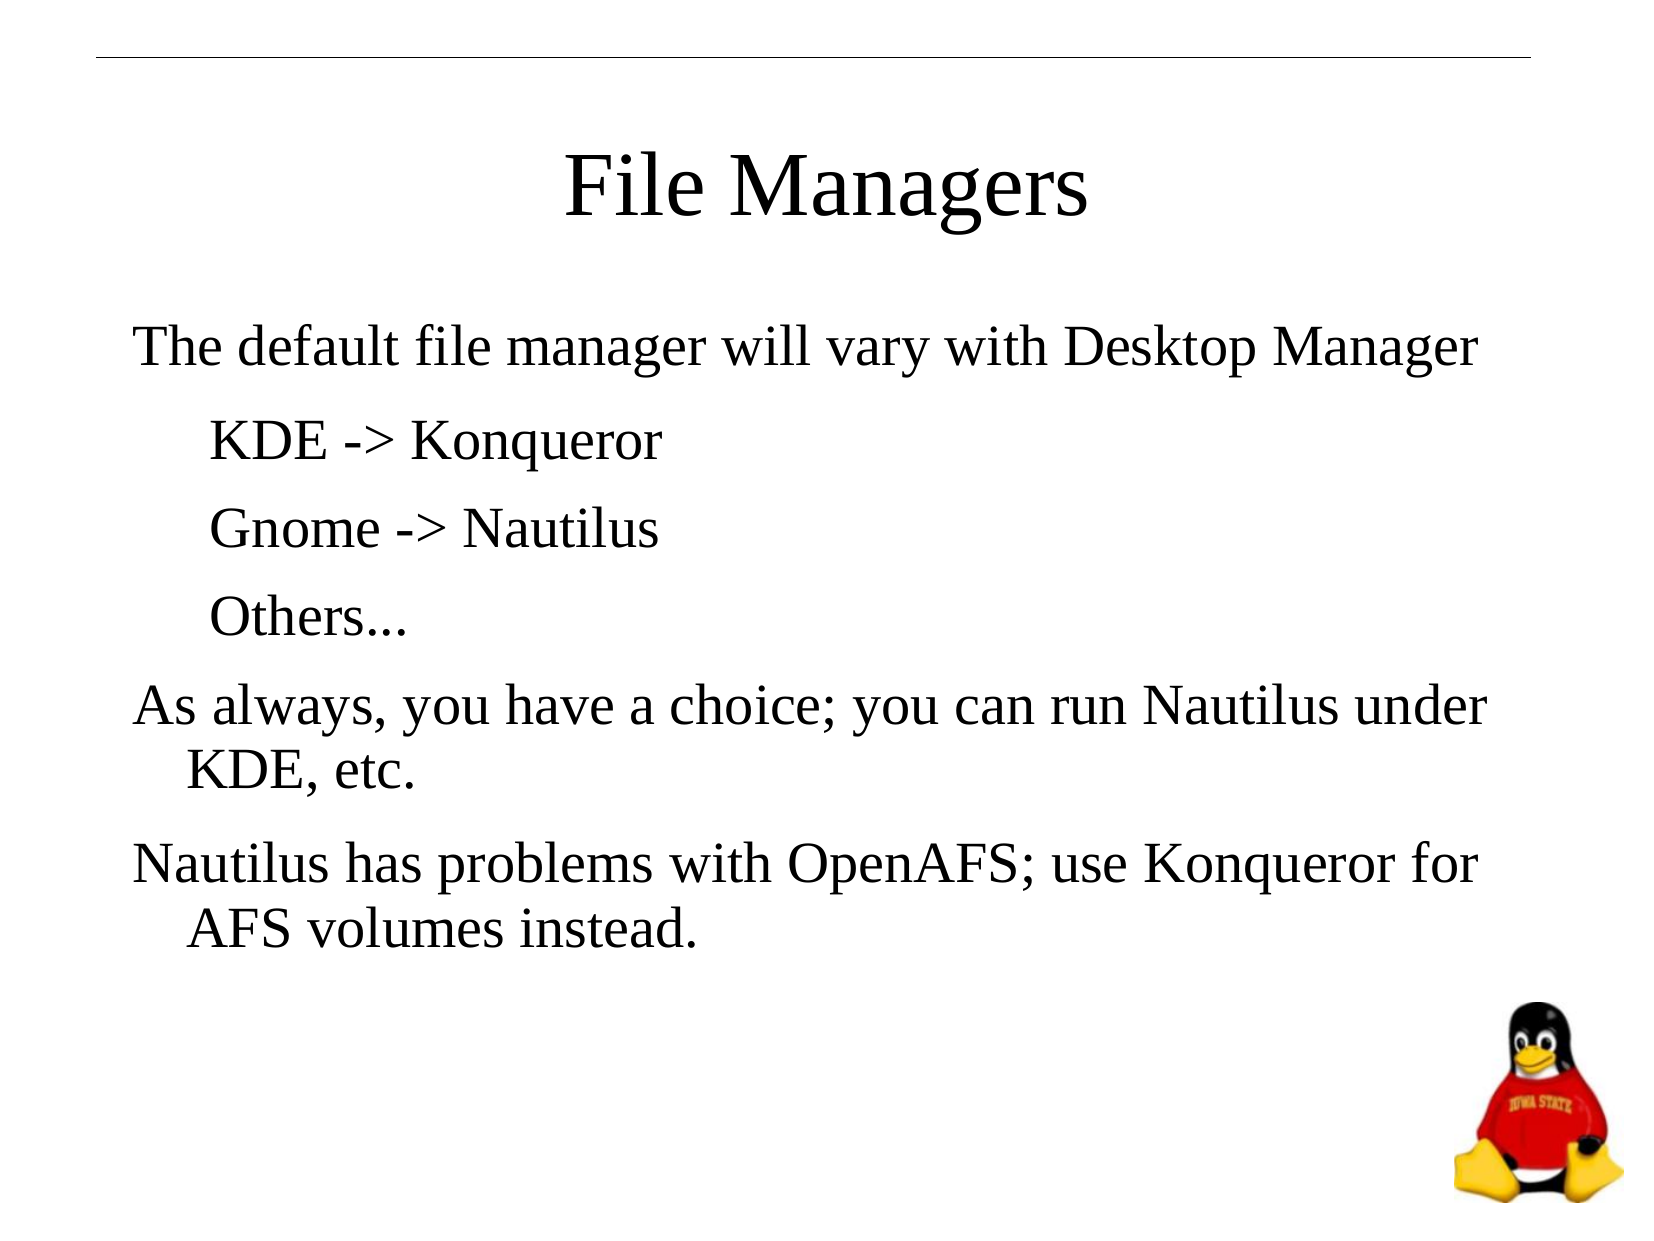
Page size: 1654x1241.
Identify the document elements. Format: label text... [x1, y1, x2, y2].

title File Managers [121, 81, 1534, 289]
list The default file manager will vary with Desktop Manager KDE -> Konqueror Gnome -> Nautilus Others... As always, you have a choice; you can run Nautilus under KDE, etc. Nautilus has problems with OpenAFS; use Konqueror for AFS volumes instead. [115, 313, 1528, 1241]
picture [1528, 1002, 1624, 1203]
